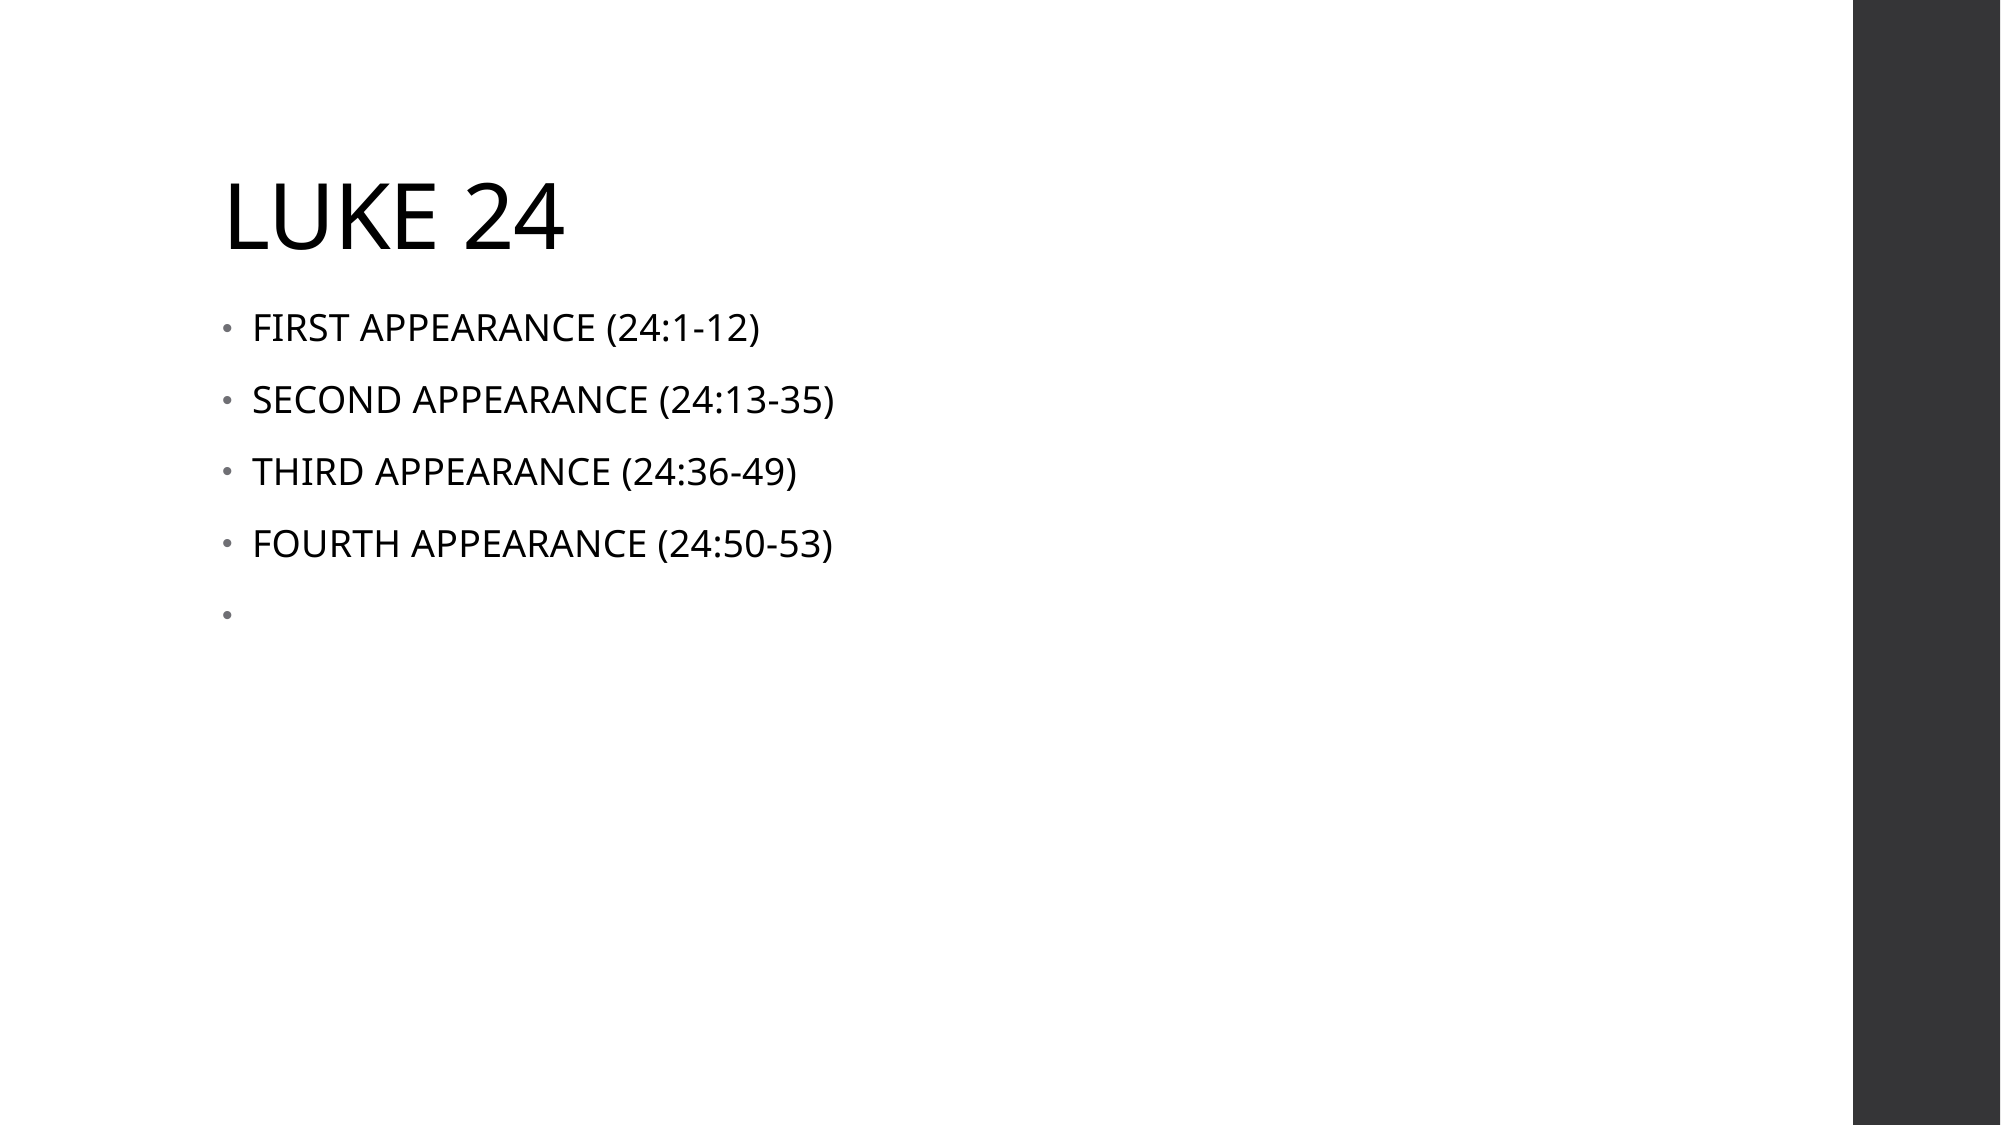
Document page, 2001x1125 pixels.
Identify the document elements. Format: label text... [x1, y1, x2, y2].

title LUKE 24 [206, 60, 1797, 278]
list FIRST APPEARANCE (24:1-12) SECOND APPEARANCE (24:13-35) THIRD APPEARANCE (24:36-49) FOURTH APPEARANCE (24:50-53) [206, 299, 1617, 1014]
